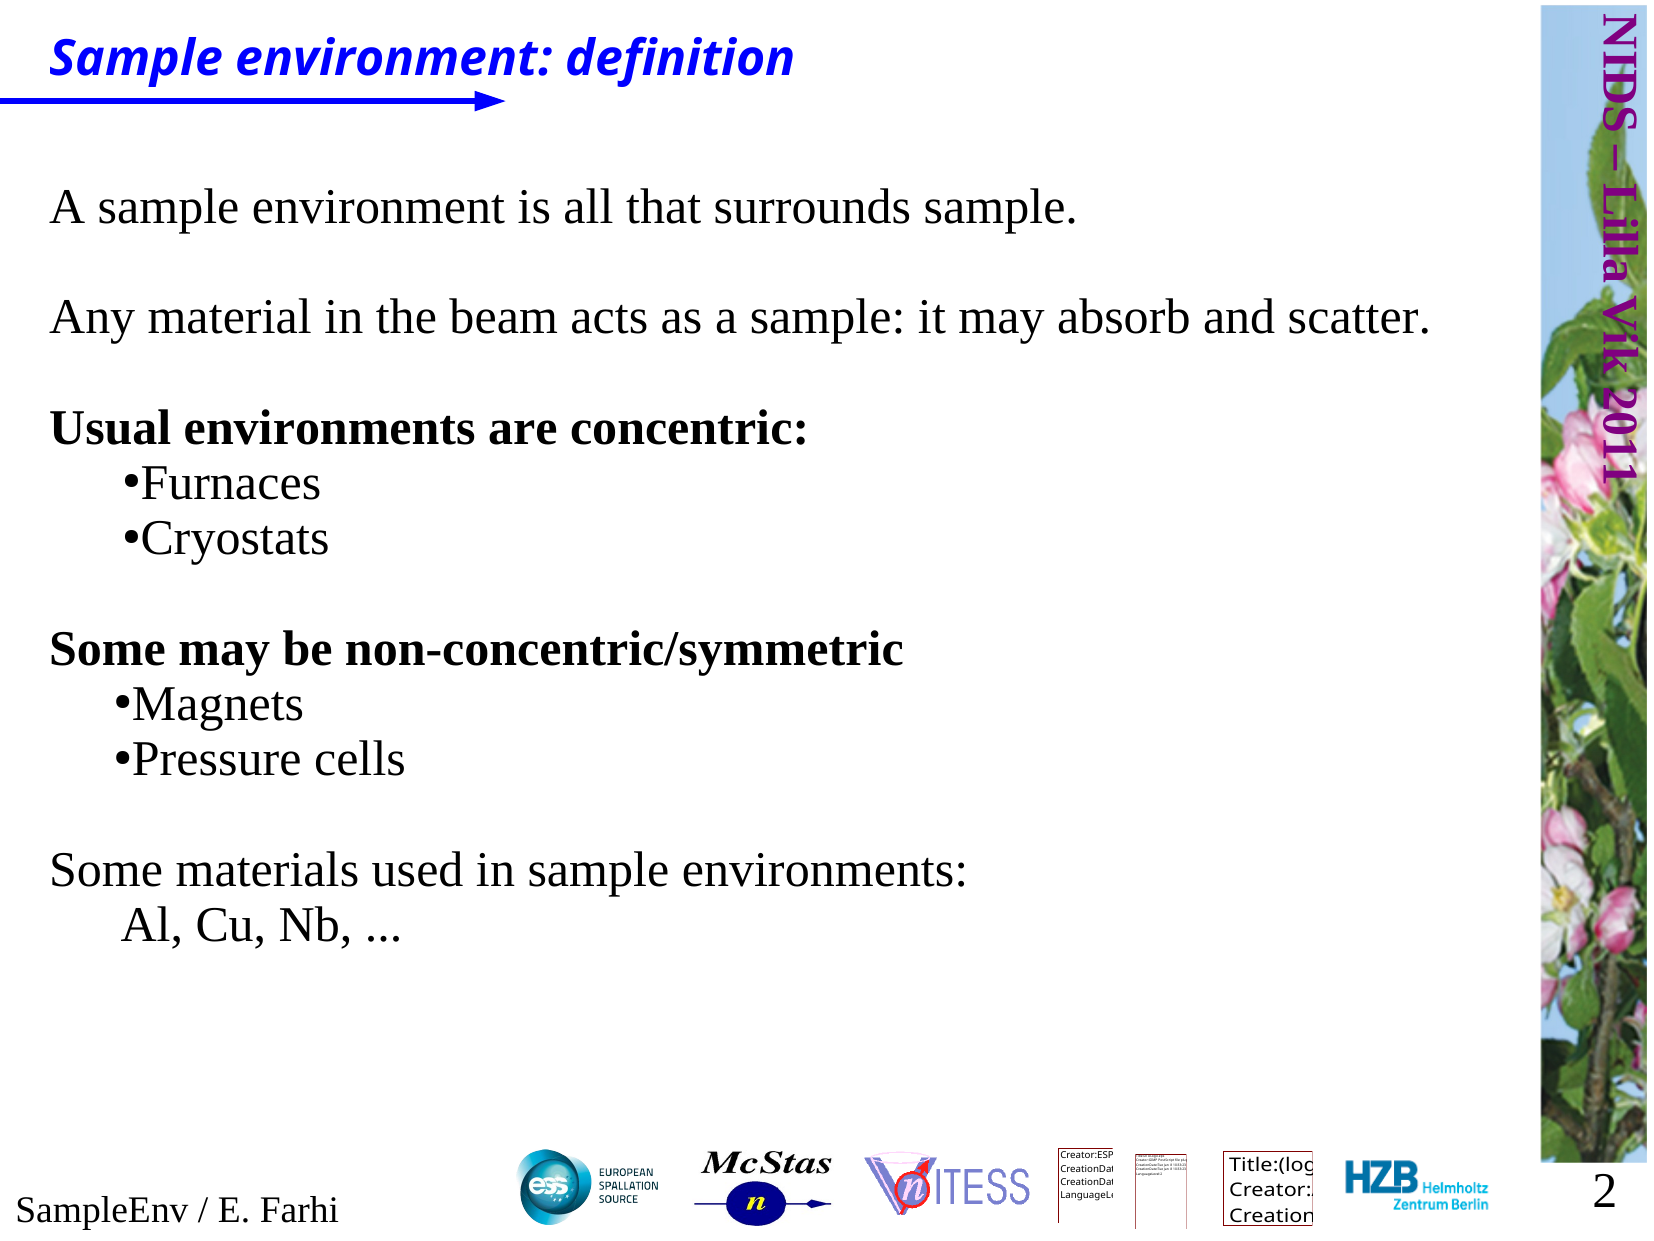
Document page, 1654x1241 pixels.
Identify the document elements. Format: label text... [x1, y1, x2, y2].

picture [858, 1145, 1037, 1221]
picture [1542, 6, 1646, 1162]
text_box A sample environment is all that surrounds sample. Any material in the beam acts as a sample: it may absorb and scatter. Usual environments are concentric: Furnaces Cryostats Some may be non-concentric/symmetric Magnets Pressure cells Some materials used in sample environments: Al, Cu, Nb, ... [49, 178, 1433, 953]
picture [1323, 1145, 1526, 1221]
picture [529, 1164, 573, 1209]
text_box Sample environment: definition [49, 21, 864, 91]
picture [692, 1150, 834, 1226]
picture [516, 1149, 658, 1225]
